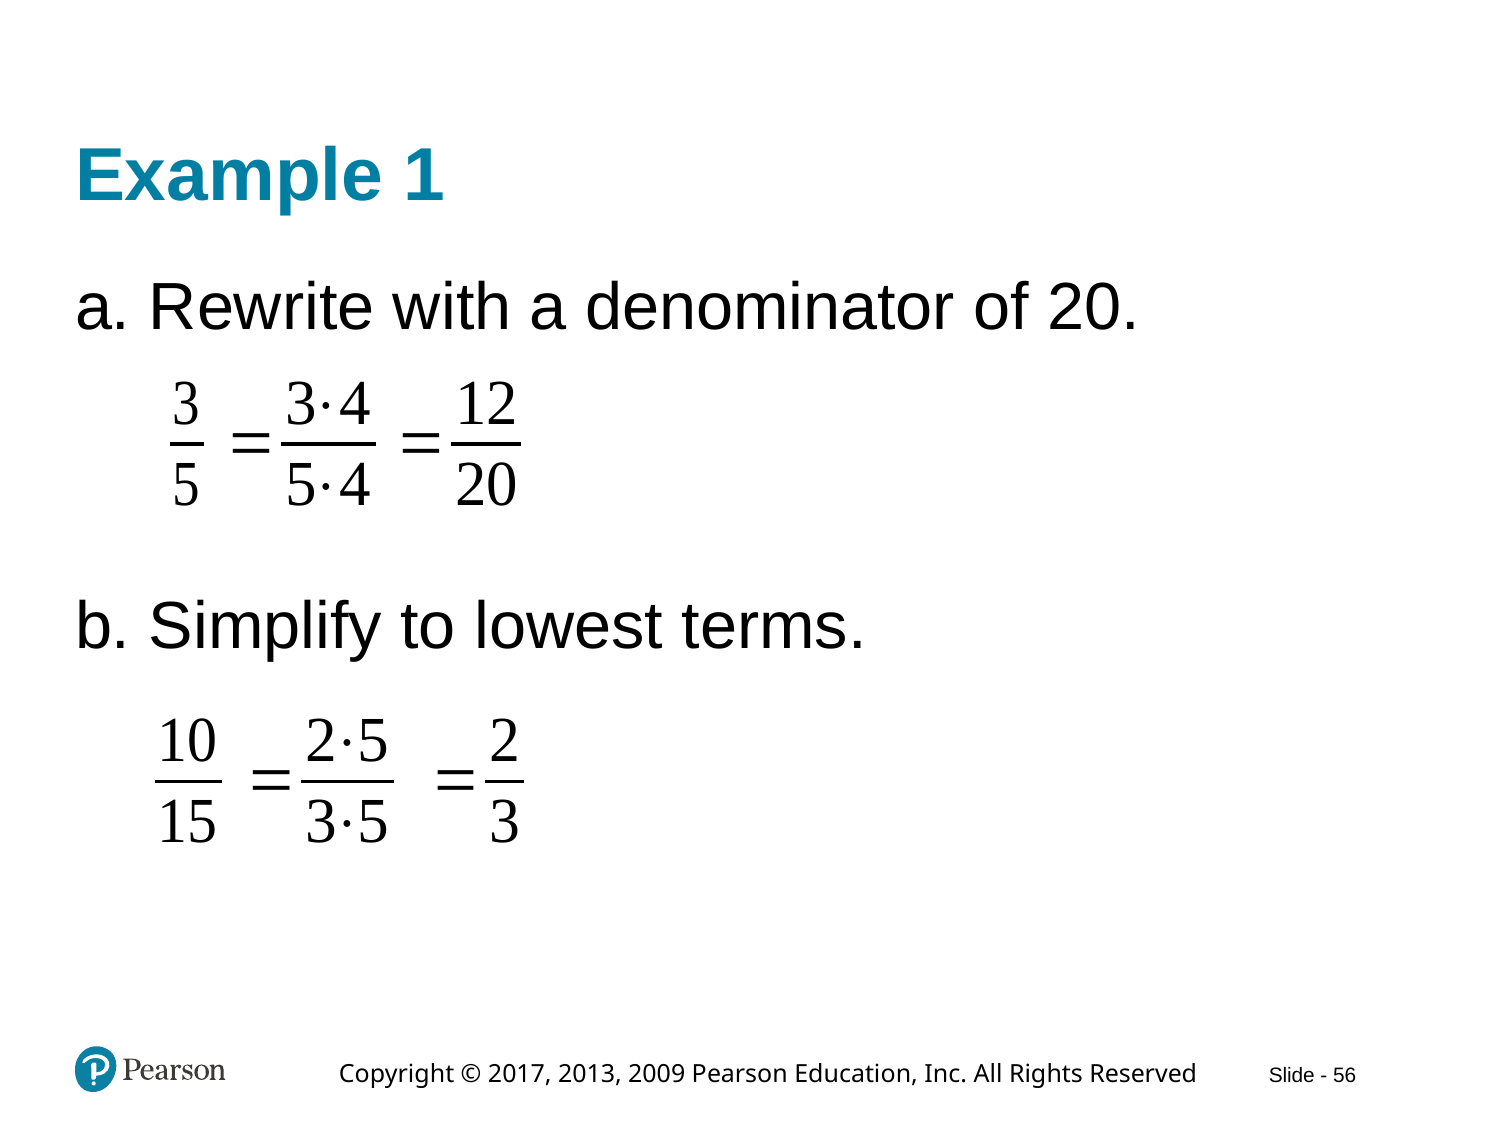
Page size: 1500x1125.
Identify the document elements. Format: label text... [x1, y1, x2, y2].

list b. Simplify to lowest terms. [75, 581, 1013, 669]
title Example 1 [75, 35, 1425, 216]
chart [167, 367, 207, 520]
chart [218, 367, 380, 520]
chart [424, 704, 528, 857]
chart [388, 367, 526, 520]
chart [238, 704, 398, 857]
chart [152, 704, 226, 857]
list a. Rewrite with a denominator of 20. [75, 262, 1201, 350]
